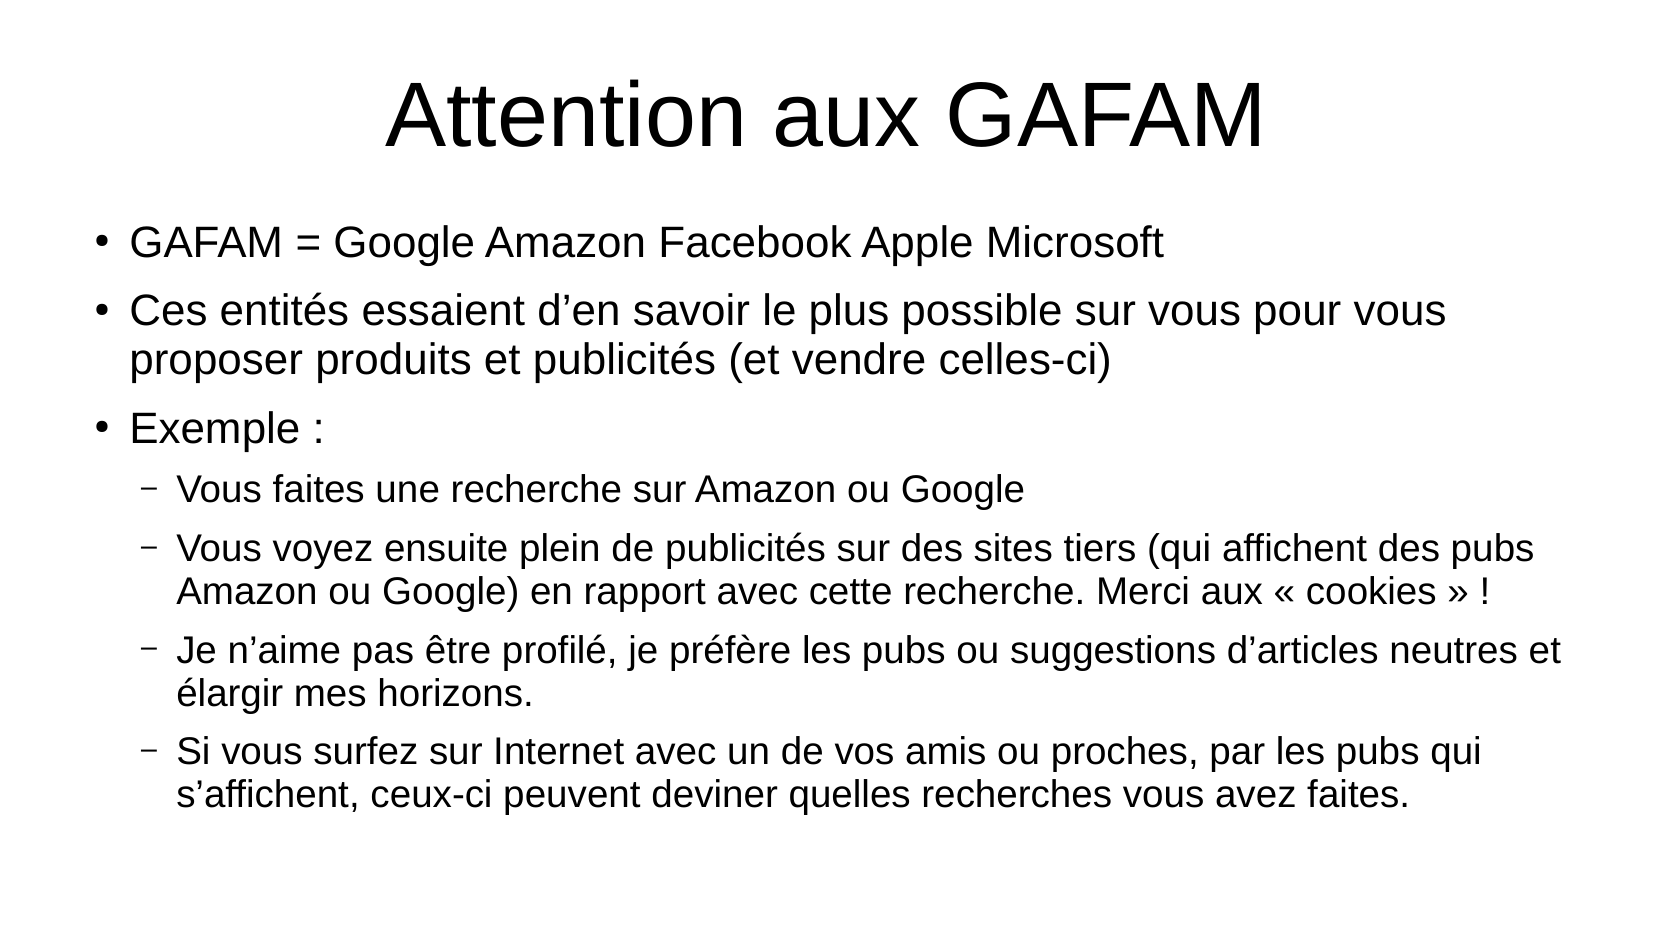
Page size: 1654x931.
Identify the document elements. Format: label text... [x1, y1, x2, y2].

title Attention aux GAFAM [82, 37, 1571, 193]
list GAFAM = Google Amazon Facebook Apple Microsoft Ces entités essaient d’en savoir le plus possible sur vous pour vous proposer produits et publicités (et vendre celles-ci) Exemple : Vous faites une recherche sur Amazon ou Google Vous voyez ensuite plein de publicités sur des sites tiers (qui affichent des pubs Amazon ou Google) en rapport avec cette recherche. Merci aux « cookies » ! Je n’aime pas être profilé, je préfère les pubs ou suggestions d’articles neutres et élargir mes horizons. Si vous surfez sur Internet avec un de vos amis ou proches, par les pubs qui s’affichent, ceux-ci peuvent deviner quelles recherches vous avez faites. [82, 217, 1571, 826]
